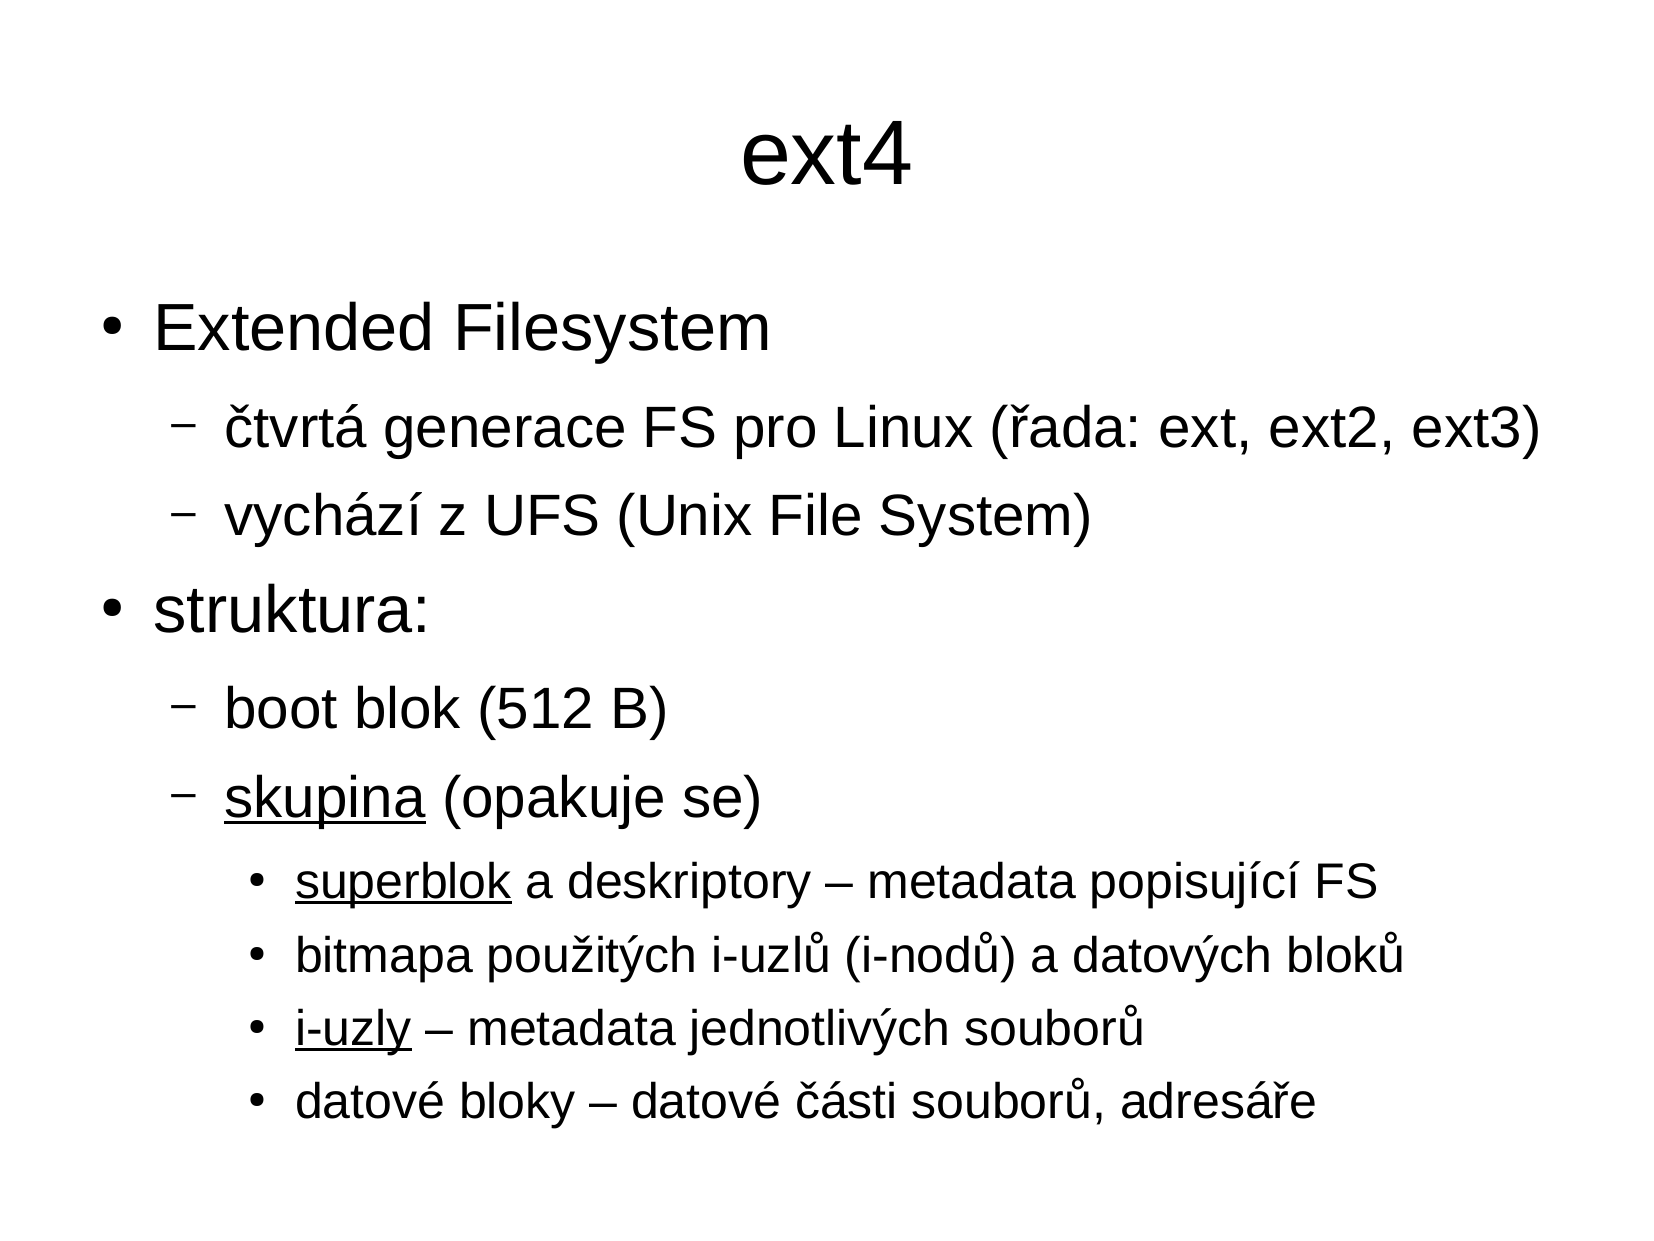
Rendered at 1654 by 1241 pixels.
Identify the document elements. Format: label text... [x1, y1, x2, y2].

list Extended Filesystem čtvrtá generace FS pro Linux (řada: ext, ext2, ext3) vychází z UFS (Unix File System) struktura: boot blok (512 B) skupina (opakuje se) superblok a deskriptory – metadata popisující FS bitmapa použitých i-uzlů (i-nodů) a datových bloků i-uzly – metadata jednotlivých souborů datové bloky – datové části souborů, adresáře [82, 290, 1571, 1130]
title ext4 [82, 56, 1571, 250]
